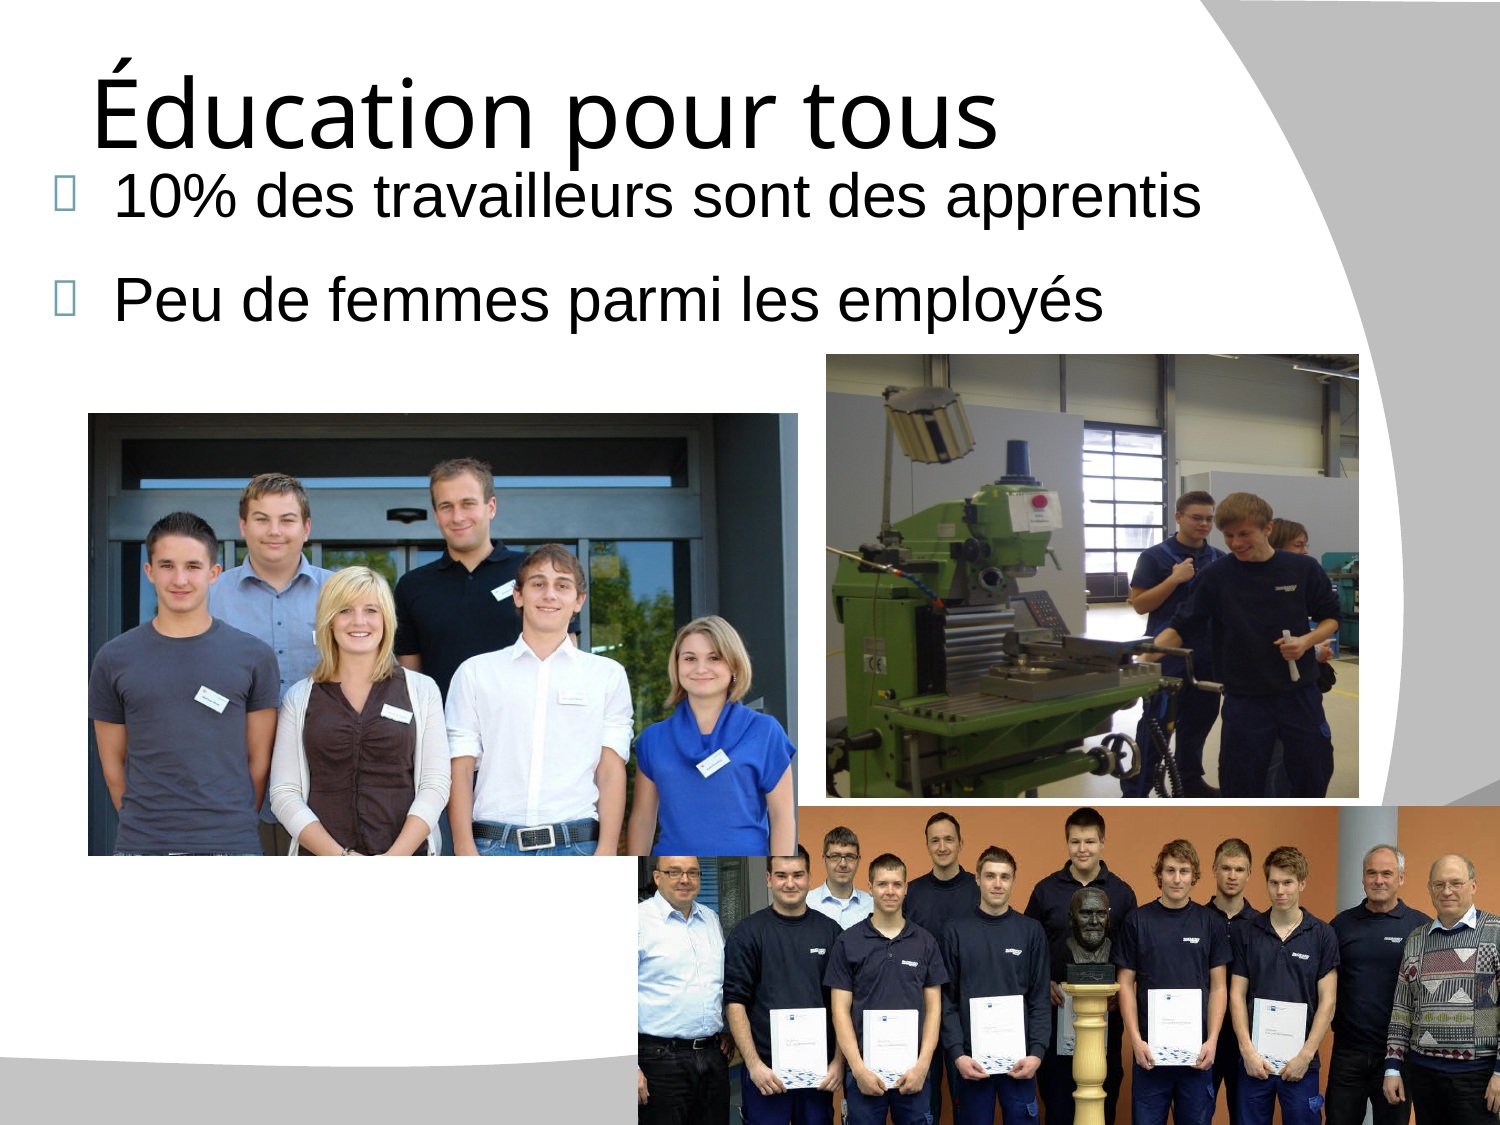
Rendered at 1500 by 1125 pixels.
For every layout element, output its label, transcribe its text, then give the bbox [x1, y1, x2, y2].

picture [88, 413, 1500, 1125]
title Éducation pour tous [75, 45, 1300, 233]
list 10% des travailleurs sont des apprentis Peu de femmes parmi les employés [29, 147, 1255, 891]
picture [826, 354, 1359, 798]
